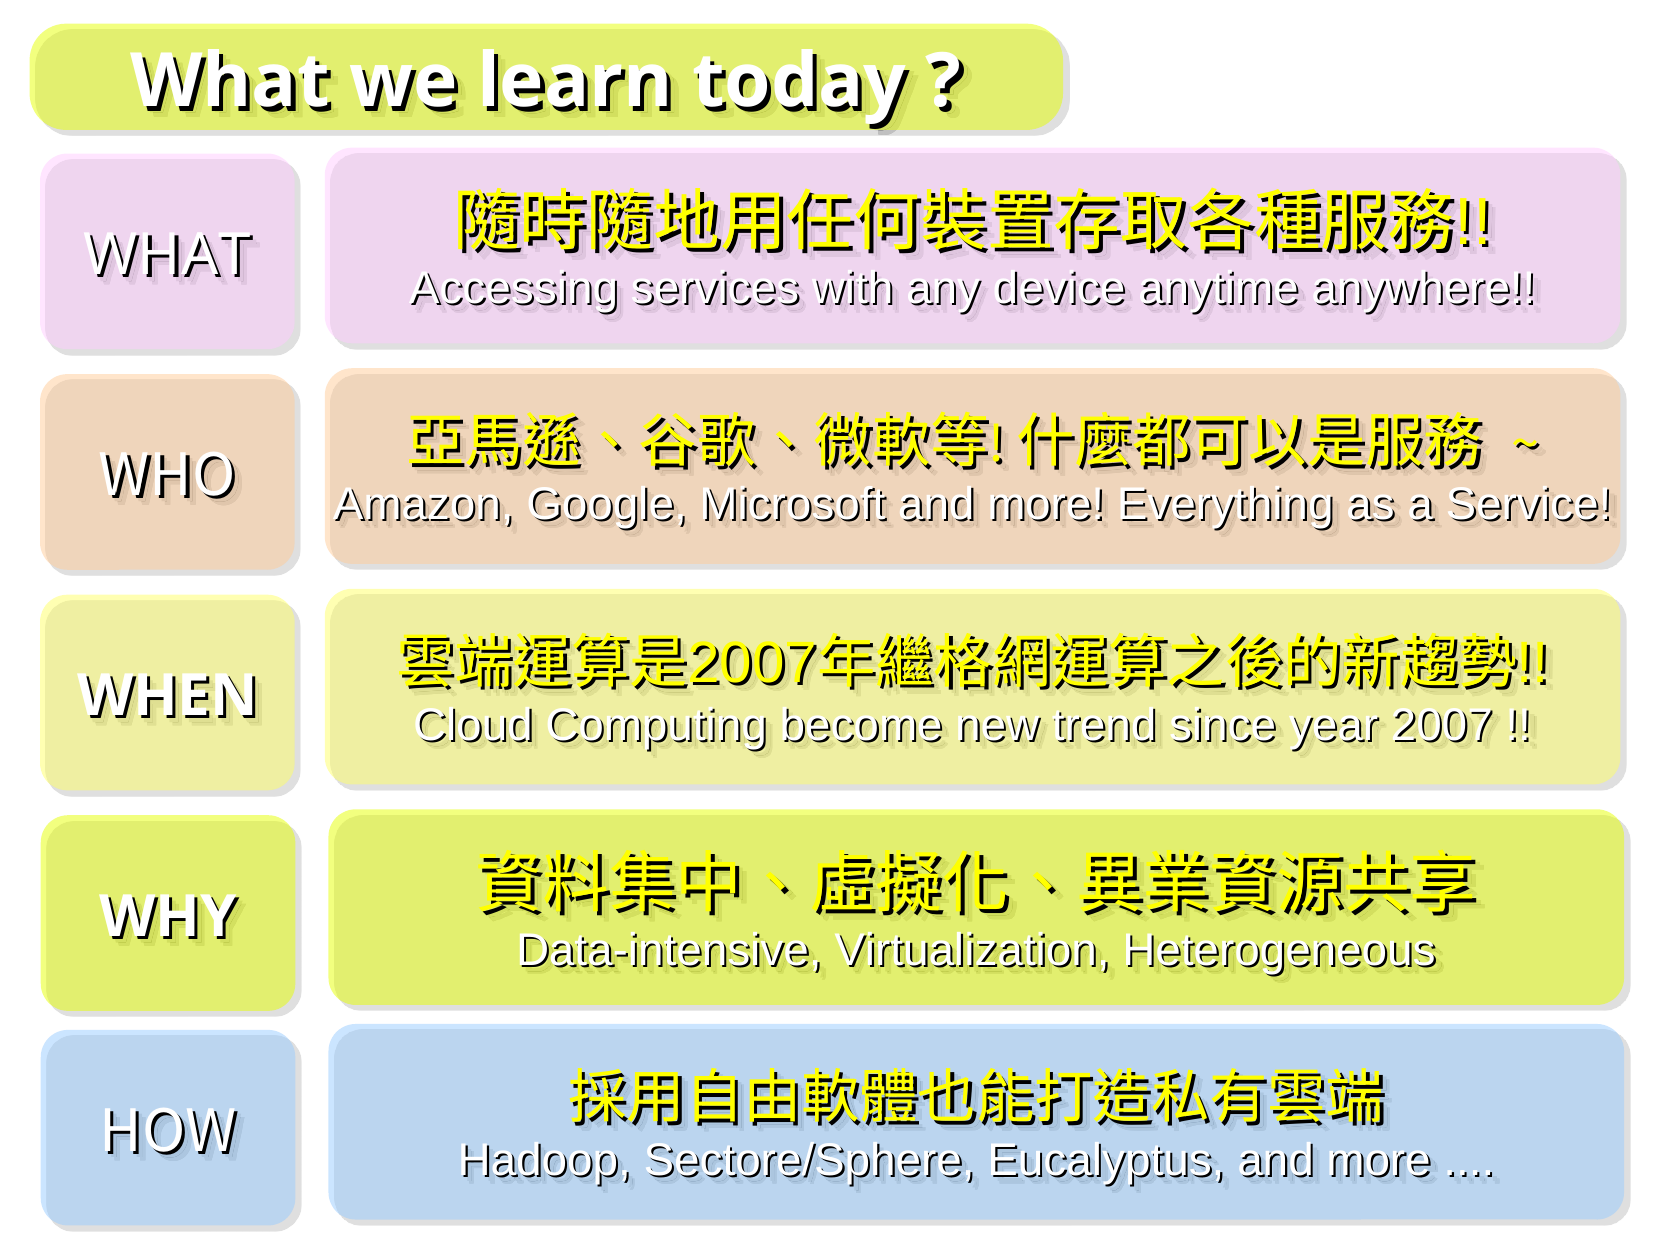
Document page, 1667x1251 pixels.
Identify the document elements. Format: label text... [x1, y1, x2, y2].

text_box 資料集中、虛擬化、異業資源共享 Data-intensive, Virtualization, Heterogeneous [328, 809, 1625, 1005]
text_box What we learn today ? [29, 23, 1064, 130]
text_box WHAT [40, 153, 295, 350]
text_box WHO [40, 374, 295, 570]
text_box 雲端運算是2007年繼格網運算之後的新趨勢!! Cloud Computing become new trend since year 2007 !! [324, 588, 1621, 785]
text_box 採用自由軟體也能打造私有雲端 Hadoop, Sectore/Sphere, Eucalyptus, and more .... [328, 1023, 1625, 1220]
text_box WHEN [40, 594, 295, 791]
text_box HOW [40, 1029, 296, 1226]
text_box 隨時隨地用任何裝置存取各種服務!! Accessing services with any device anytime anywhere!! [324, 147, 1621, 344]
text_box WHY [40, 815, 296, 1011]
text_box 亞馬遜、谷歌、微軟等! 什麼都可以是服務 ~ Amazon, Google, Microsoft and more! Everything as a Service! [324, 368, 1621, 564]
